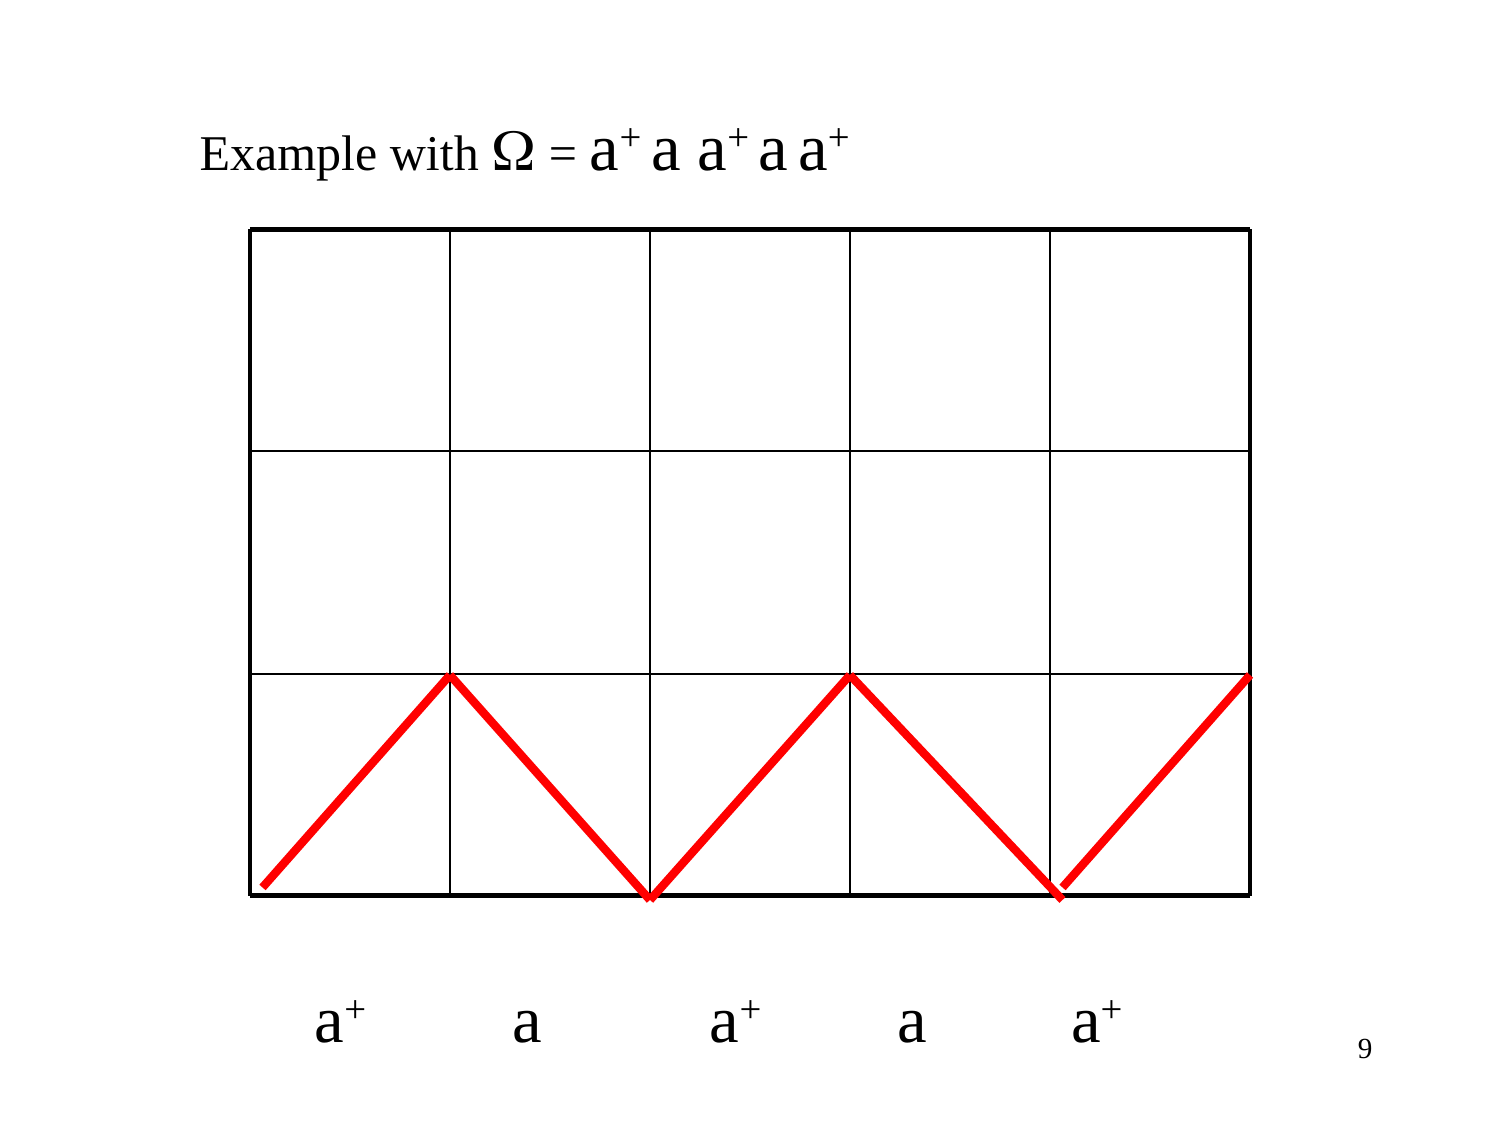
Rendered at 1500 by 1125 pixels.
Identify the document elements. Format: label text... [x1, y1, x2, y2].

text_box Example with  = a+ a a+ a a+ [184, 103, 875, 193]
text_box a+ a a+ a a+ [249, 974, 1276, 1065]
